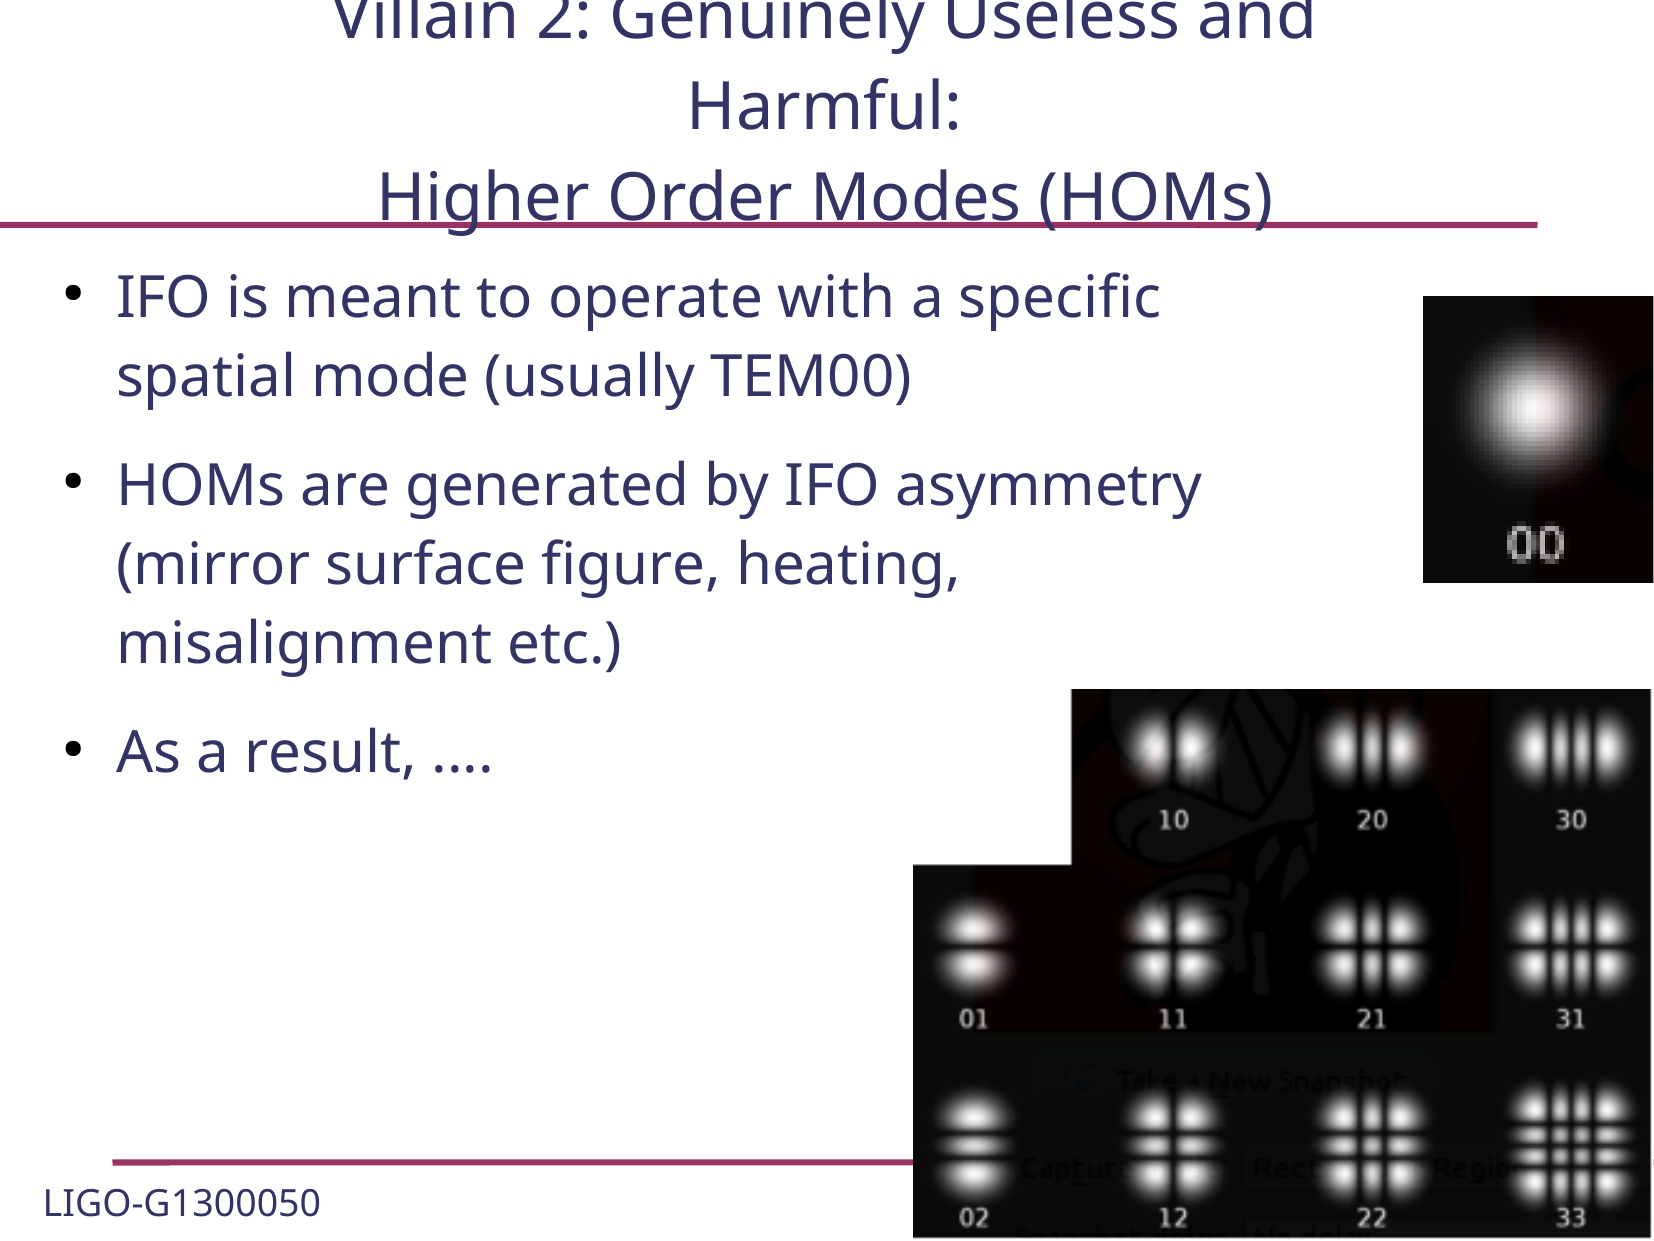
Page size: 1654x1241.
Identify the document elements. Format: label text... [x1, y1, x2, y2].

title Villain 2: Genuinely Useless and Harmful: Higher Order Modes (HOMs) [187, 0, 1463, 208]
picture [913, 689, 1654, 1241]
list IFO is meant to operate with a specific spatial mode (usually TEM00) HOMs are generated by IFO asymmetry (mirror surface figure, heating, misalignment etc.) As a result, .... [45, 255, 1217, 975]
picture [1423, 296, 1654, 583]
